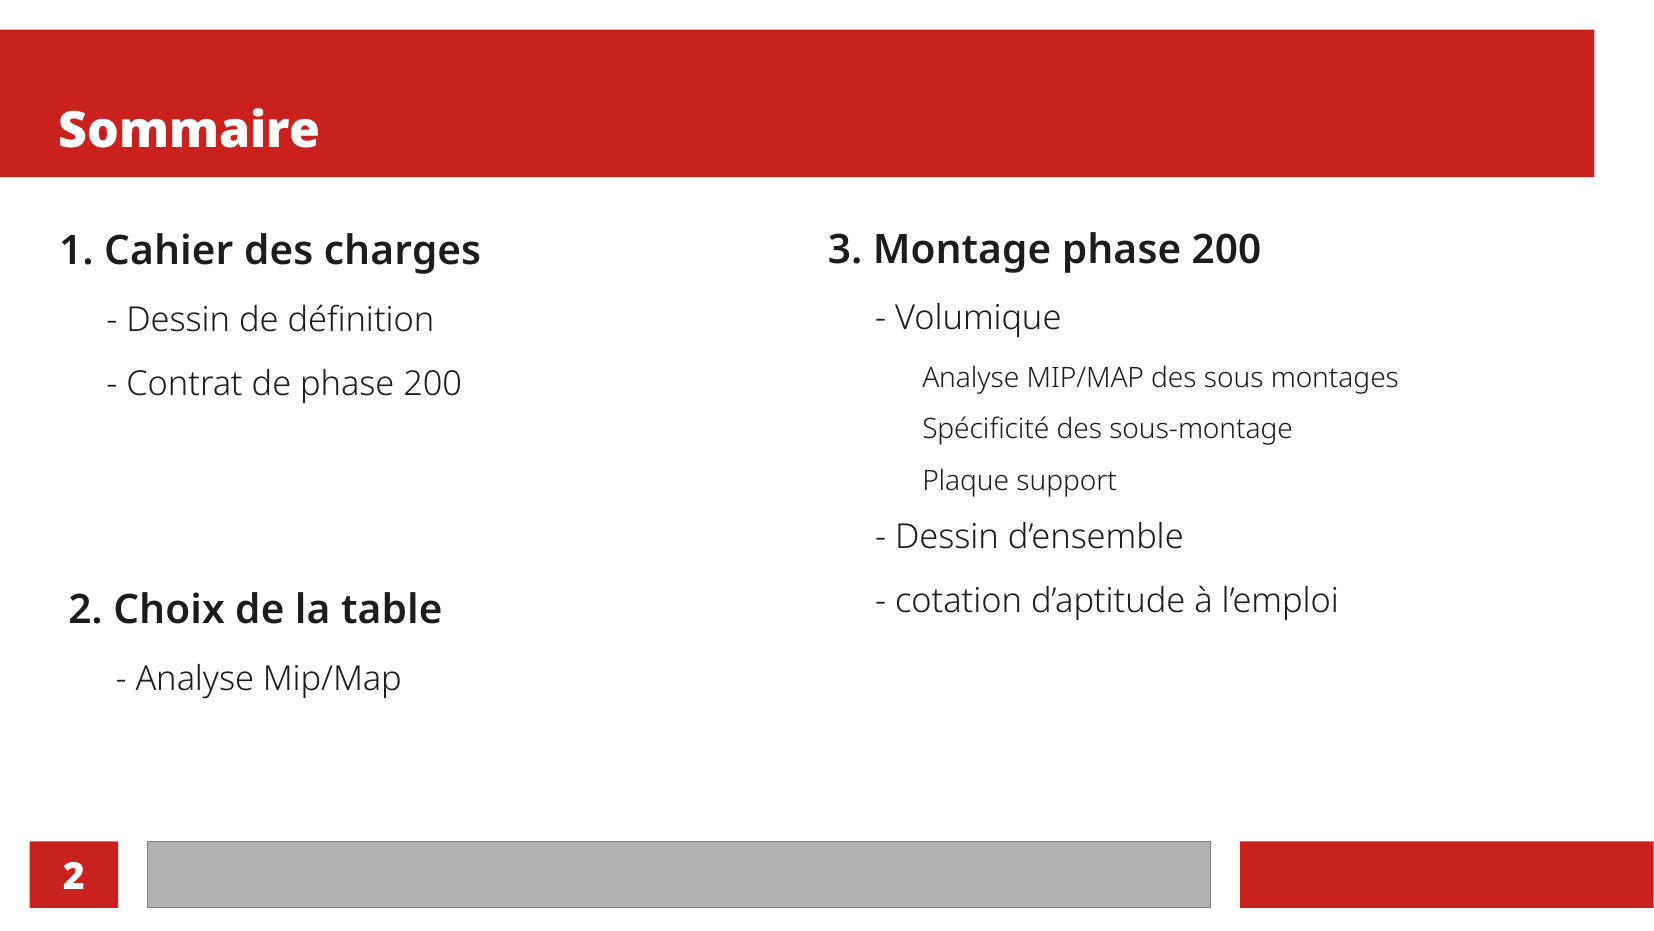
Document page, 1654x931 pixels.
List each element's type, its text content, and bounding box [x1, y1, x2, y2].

list 1. Cahier des charges - Dessin de définition - Contrat de phase 200 [59, 221, 784, 488]
title Sommaire [59, 44, 1595, 163]
list 3. Montage phase 200 - Volumique Analyse MIP/MAP des sous montages Spécificité des sous-montage Plaque support - Dessin d’ensemble - cotation d’aptitude à l’emploi [827, 219, 1577, 796]
list 2. Choix de la table - Analyse Mip/Map [68, 580, 818, 750]
